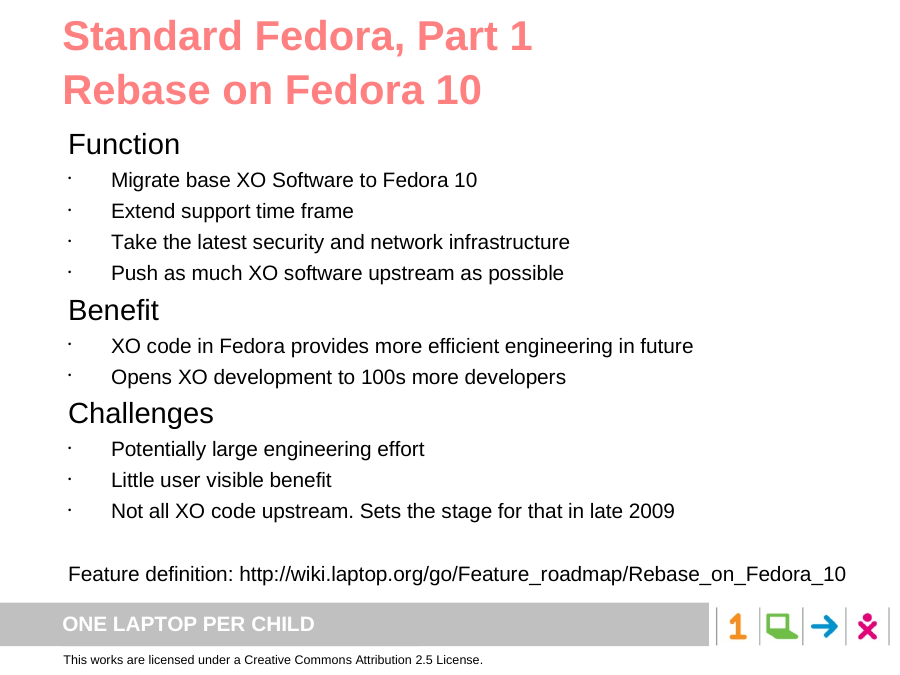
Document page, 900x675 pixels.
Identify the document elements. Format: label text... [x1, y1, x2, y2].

text_box Function Migrate base XO Software to Fedora 10 Extend support time frame Take the latest security and network infrastructure Push as much XO software upstream as possible Benefit XO code in Fedora provides more efficient engineering in future Opens XO development to 100s more developers Challenges Potentially large engineering effort Little user visible benefit Not all XO code upstream. Sets the stage for that in late 2009 Feature definition: http://wiki.laptop.org/go/Feature_roadmap/Rebase_on_Fedora_10 [62, 125, 850, 548]
picture [709, 598, 898, 655]
text_box Standard Fedora, Part 1 Rebase on Fedora 10 [62, 4, 843, 113]
